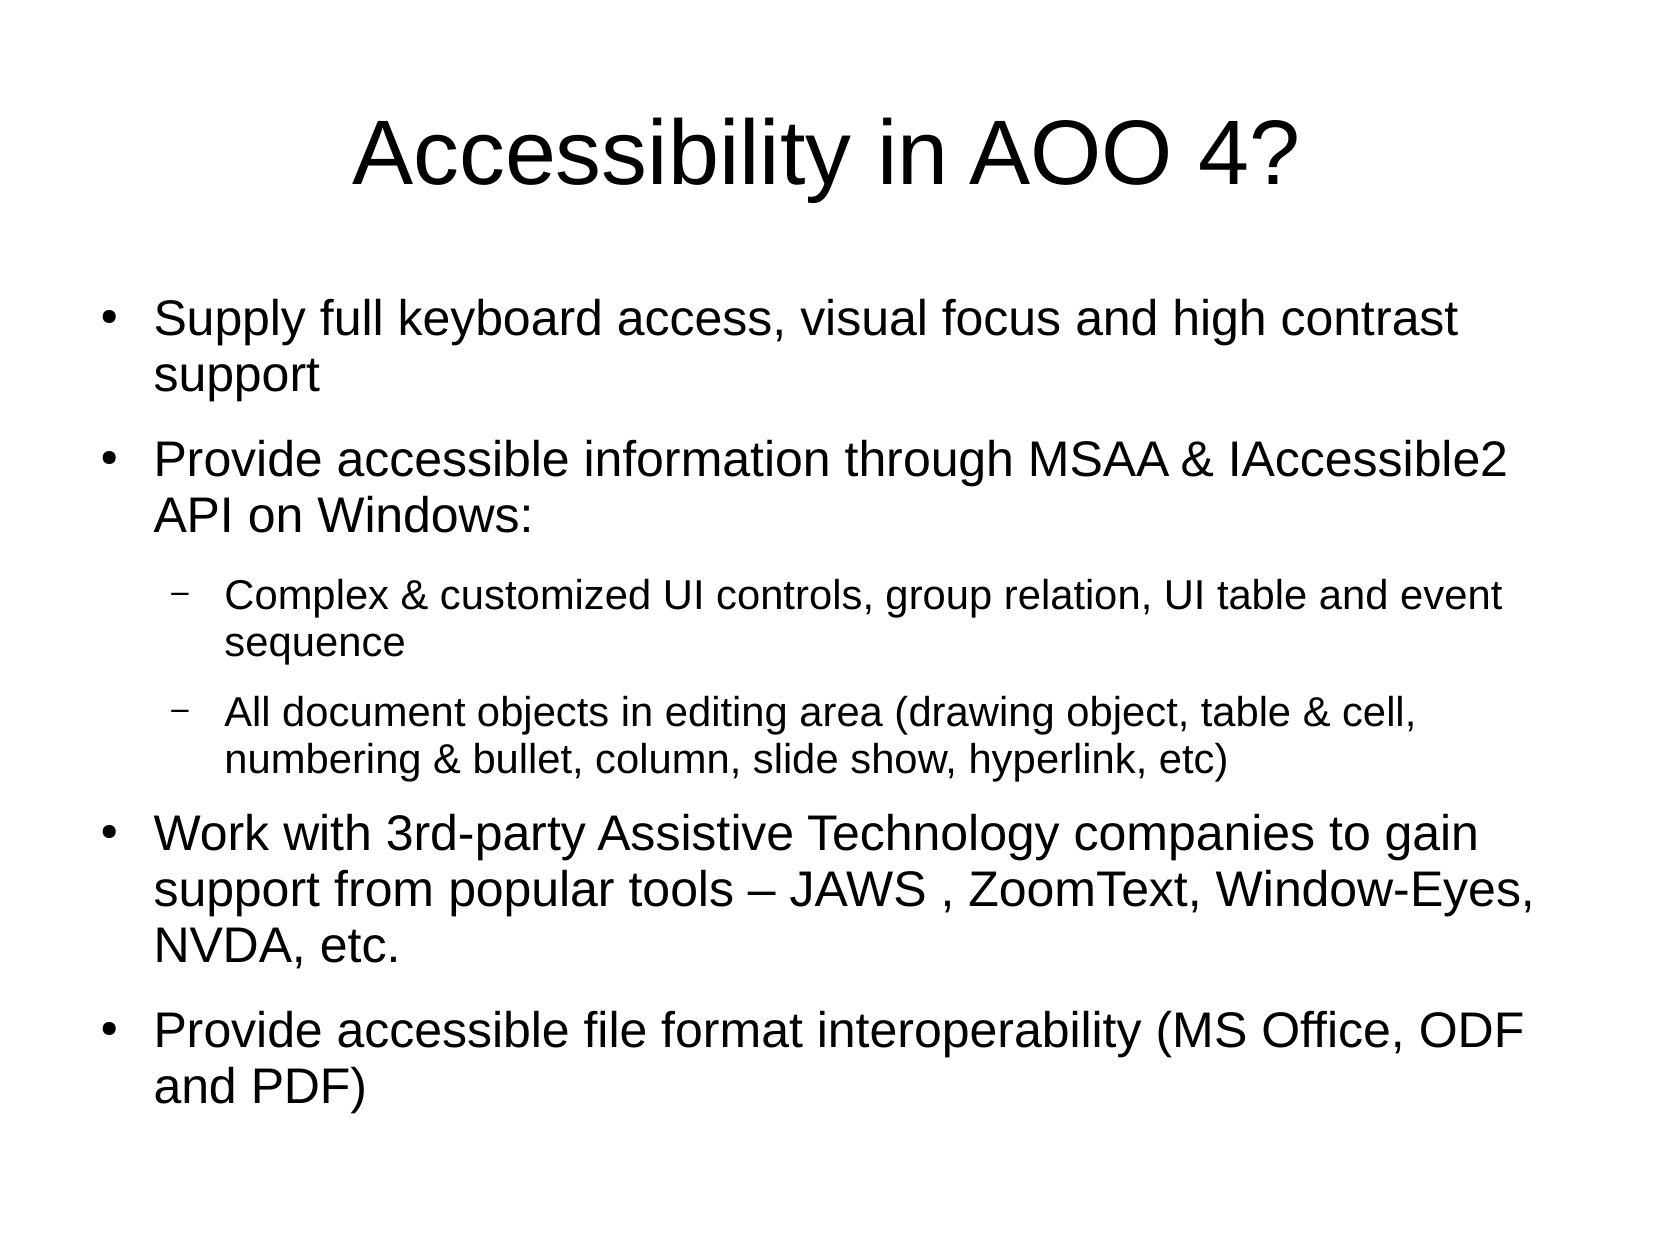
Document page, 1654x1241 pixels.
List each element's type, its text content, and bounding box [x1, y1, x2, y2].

list Supply full keyboard access, visual focus and high contrast support Provide accessible information through MSAA & IAccessible2 API on Windows: Complex & customized UI controls, group relation, UI table and event sequence All document objects in editing area (drawing object, table & cell, numbering & bullet, column, slide show, hyperlink, etc) Work with 3rd-party Assistive Technology companies to gain support from popular tools – JAWS , ZoomText, Window-Eyes, NVDA, etc. Provide accessible file format interoperability (MS Office, ODF and PDF) [82, 290, 1571, 1115]
title Accessibility in AOO 4? [82, 56, 1571, 250]
